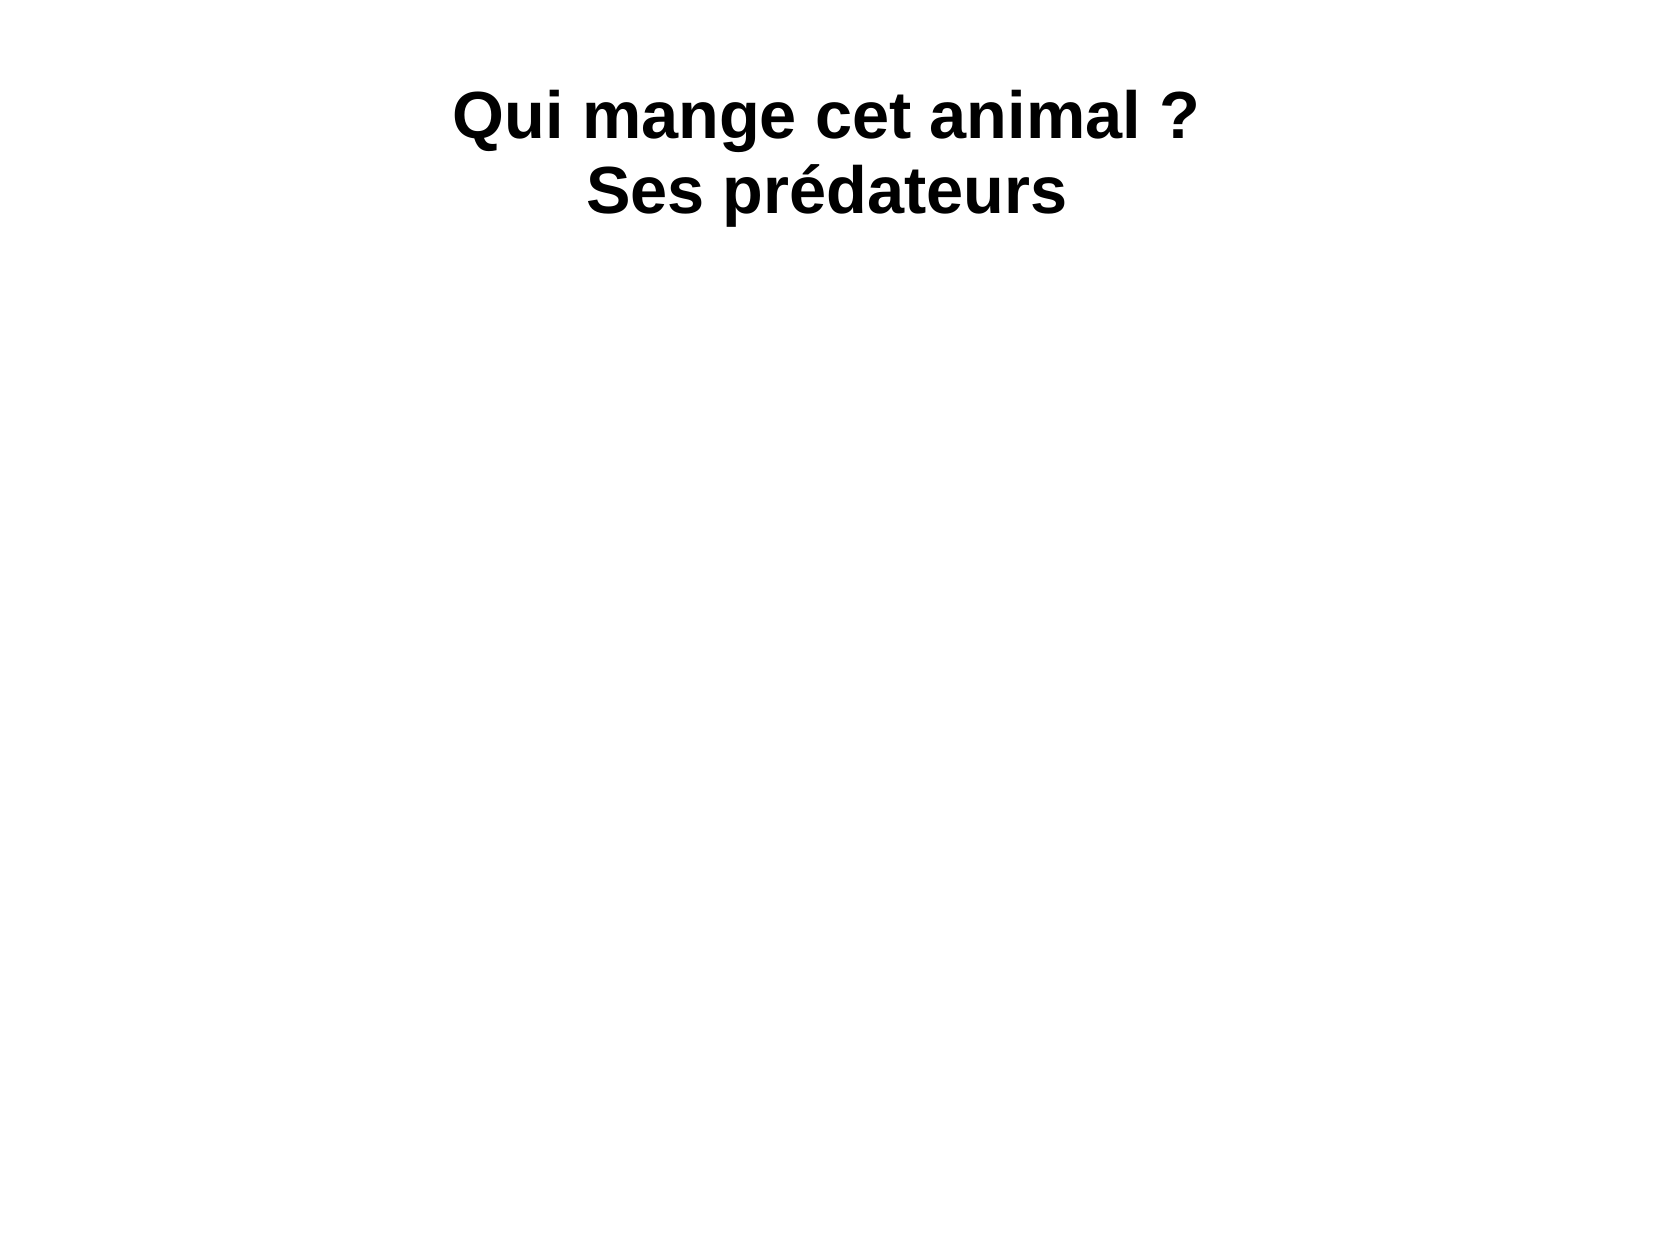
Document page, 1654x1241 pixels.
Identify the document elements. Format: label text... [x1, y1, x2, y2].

title Qui mange cet animal ? Ses prédateurs [82, 49, 1571, 257]
